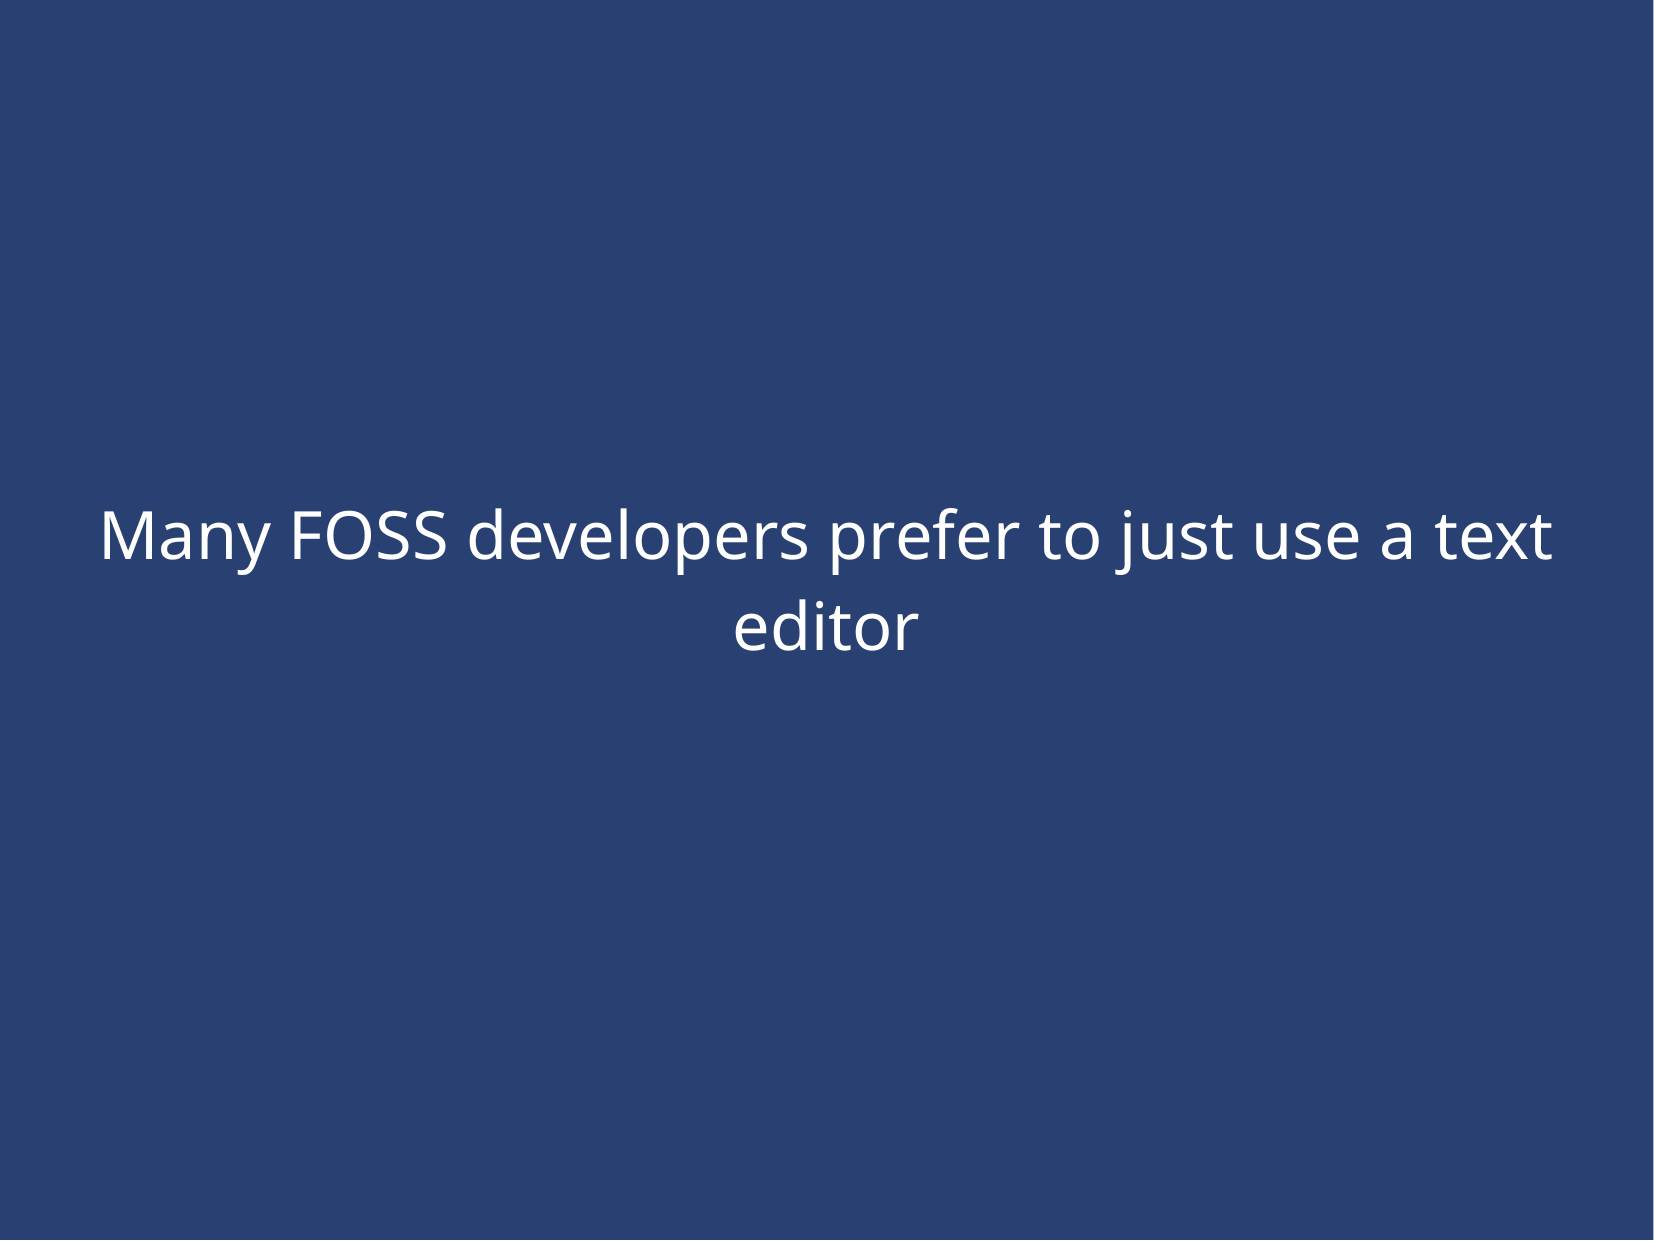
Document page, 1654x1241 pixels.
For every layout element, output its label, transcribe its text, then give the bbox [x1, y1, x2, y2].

subtitle Many FOSS developers prefer to just use a text editor [82, 56, 1571, 1102]
